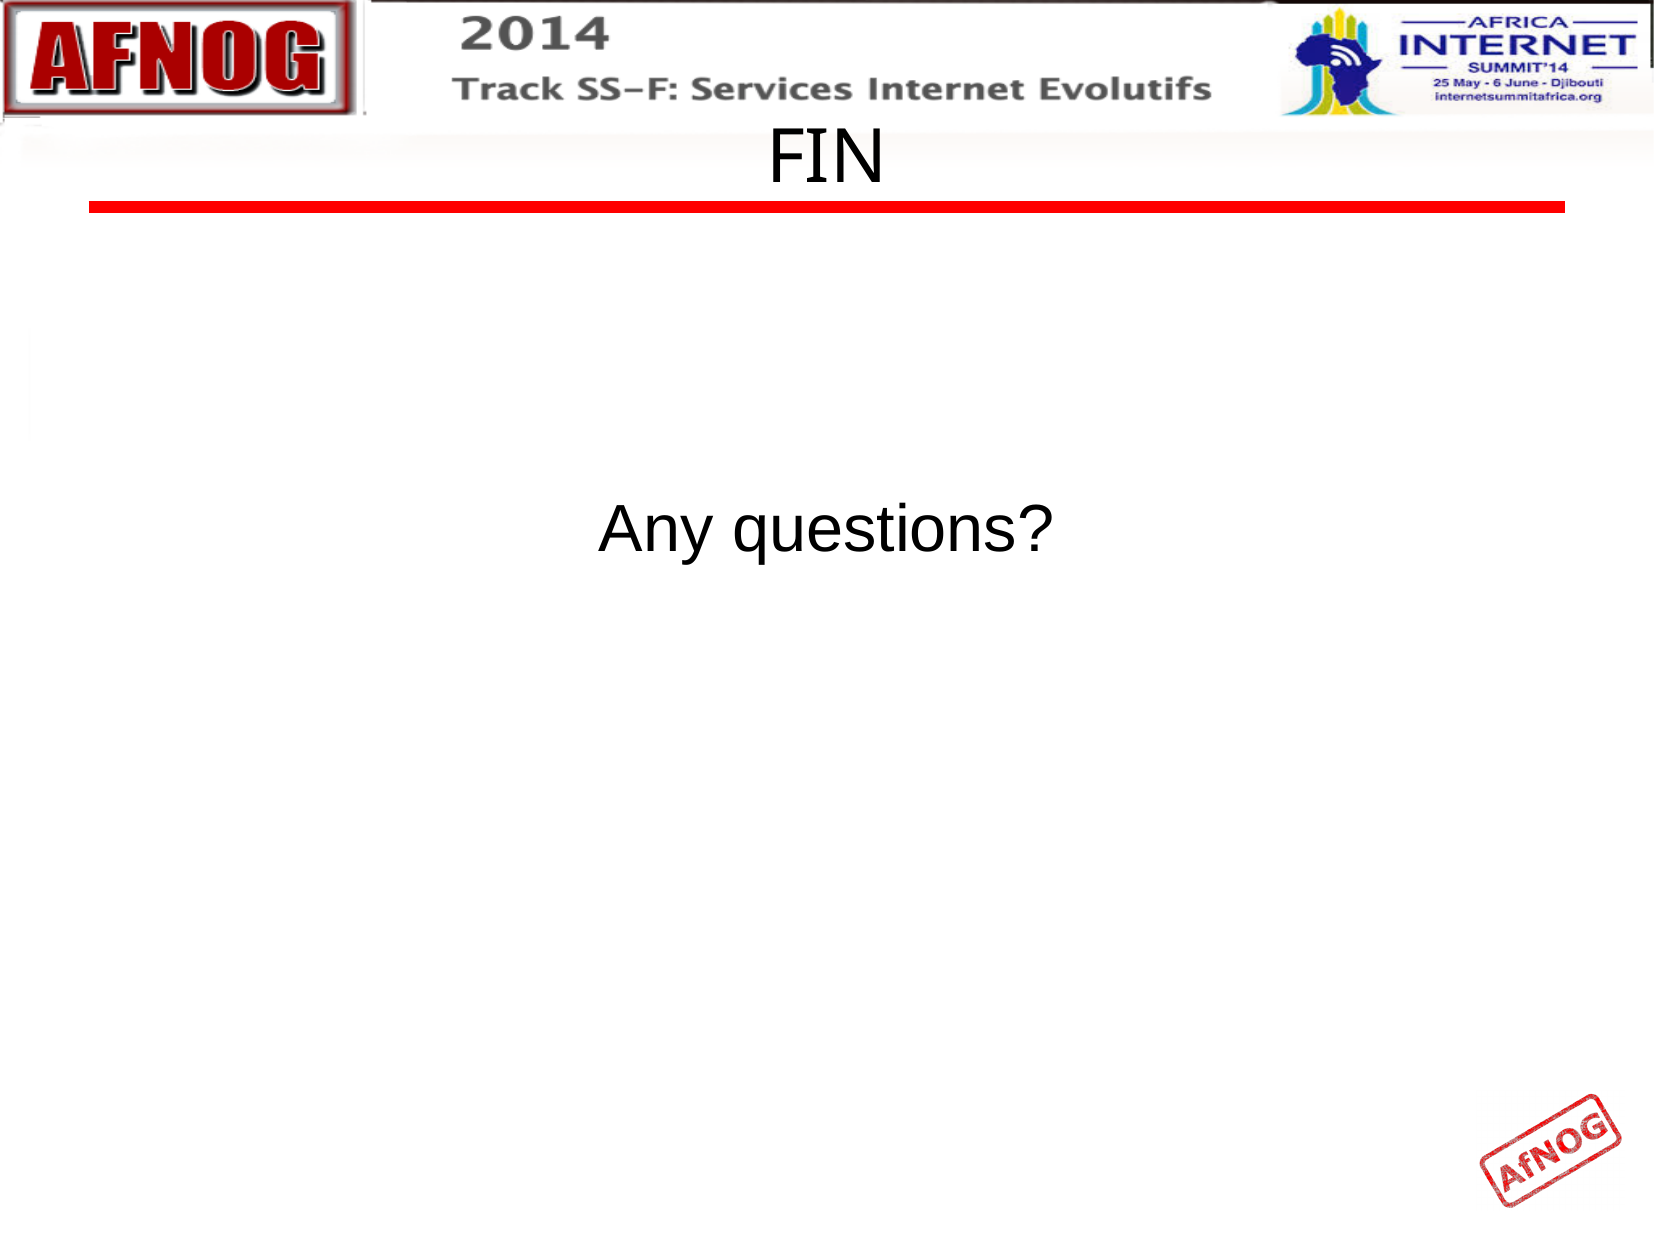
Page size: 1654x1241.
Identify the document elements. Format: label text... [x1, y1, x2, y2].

title FIN [82, 64, 1571, 118]
subtitle Any questions? [82, 118, 1571, 940]
picture [0, 0, 1654, 1241]
